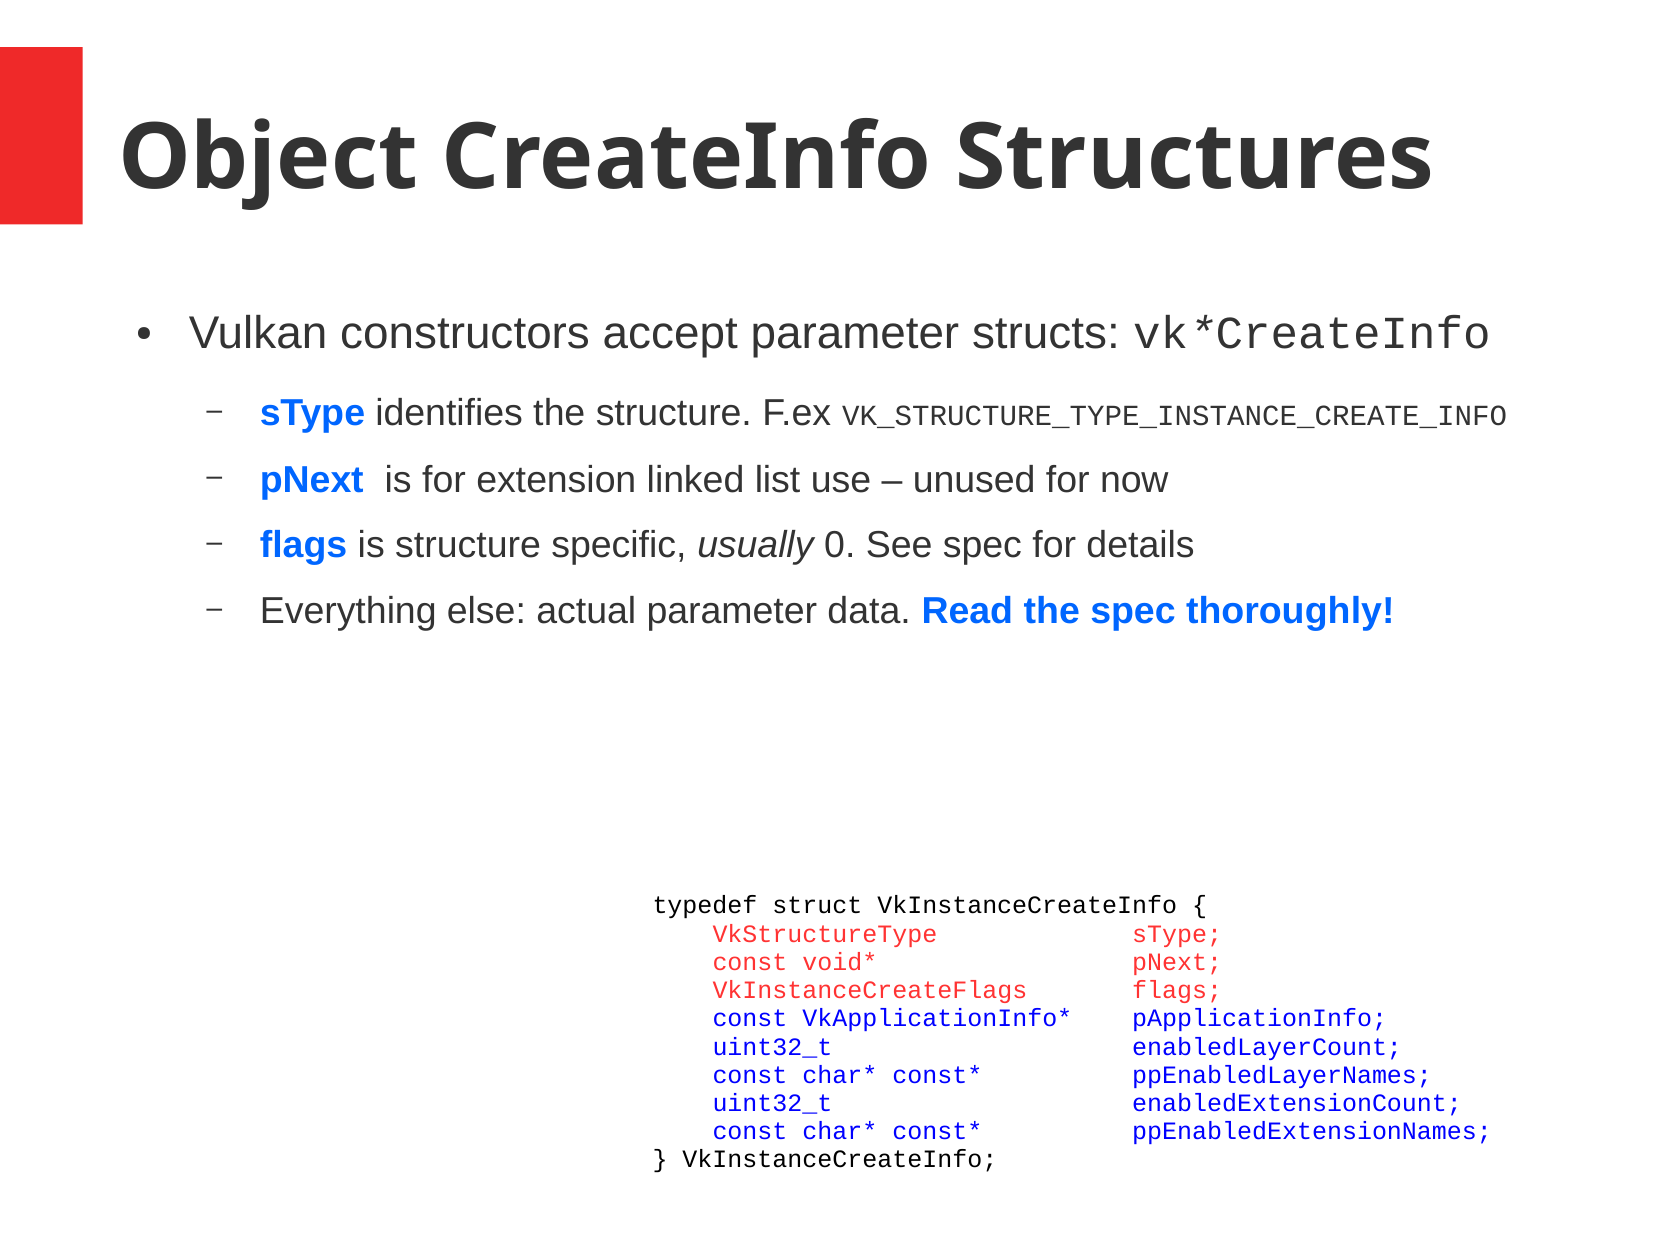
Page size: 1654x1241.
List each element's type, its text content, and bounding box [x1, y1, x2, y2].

list Vulkan constructors accept parameter structs: vk*CreateInfo sType identifies the structure. F.ex VK_STRUCTURE_TYPE_INSTANCE_CREATE_INFO pNext is for extension linked list use – unused for now flags is structure specific, usually 0. See spec for details Everything else: actual parameter data. Read the spec thoroughly! [118, 307, 1583, 1074]
title Object CreateInfo Structures [118, 49, 1571, 257]
text_box typedef struct VkInstanceCreateInfo { VkStructureType sType; const void* pNext; VkInstanceCreateFlags flags; const VkApplicationInfo* pApplicationInfo; uint32_t enabledLayerCount; const char* const* ppEnabledLayerNames; uint32_t enabledExtensionCount; const char* const* ppEnabledExtensionNames; } VkInstanceCreateInfo; [637, 885, 1630, 1241]
